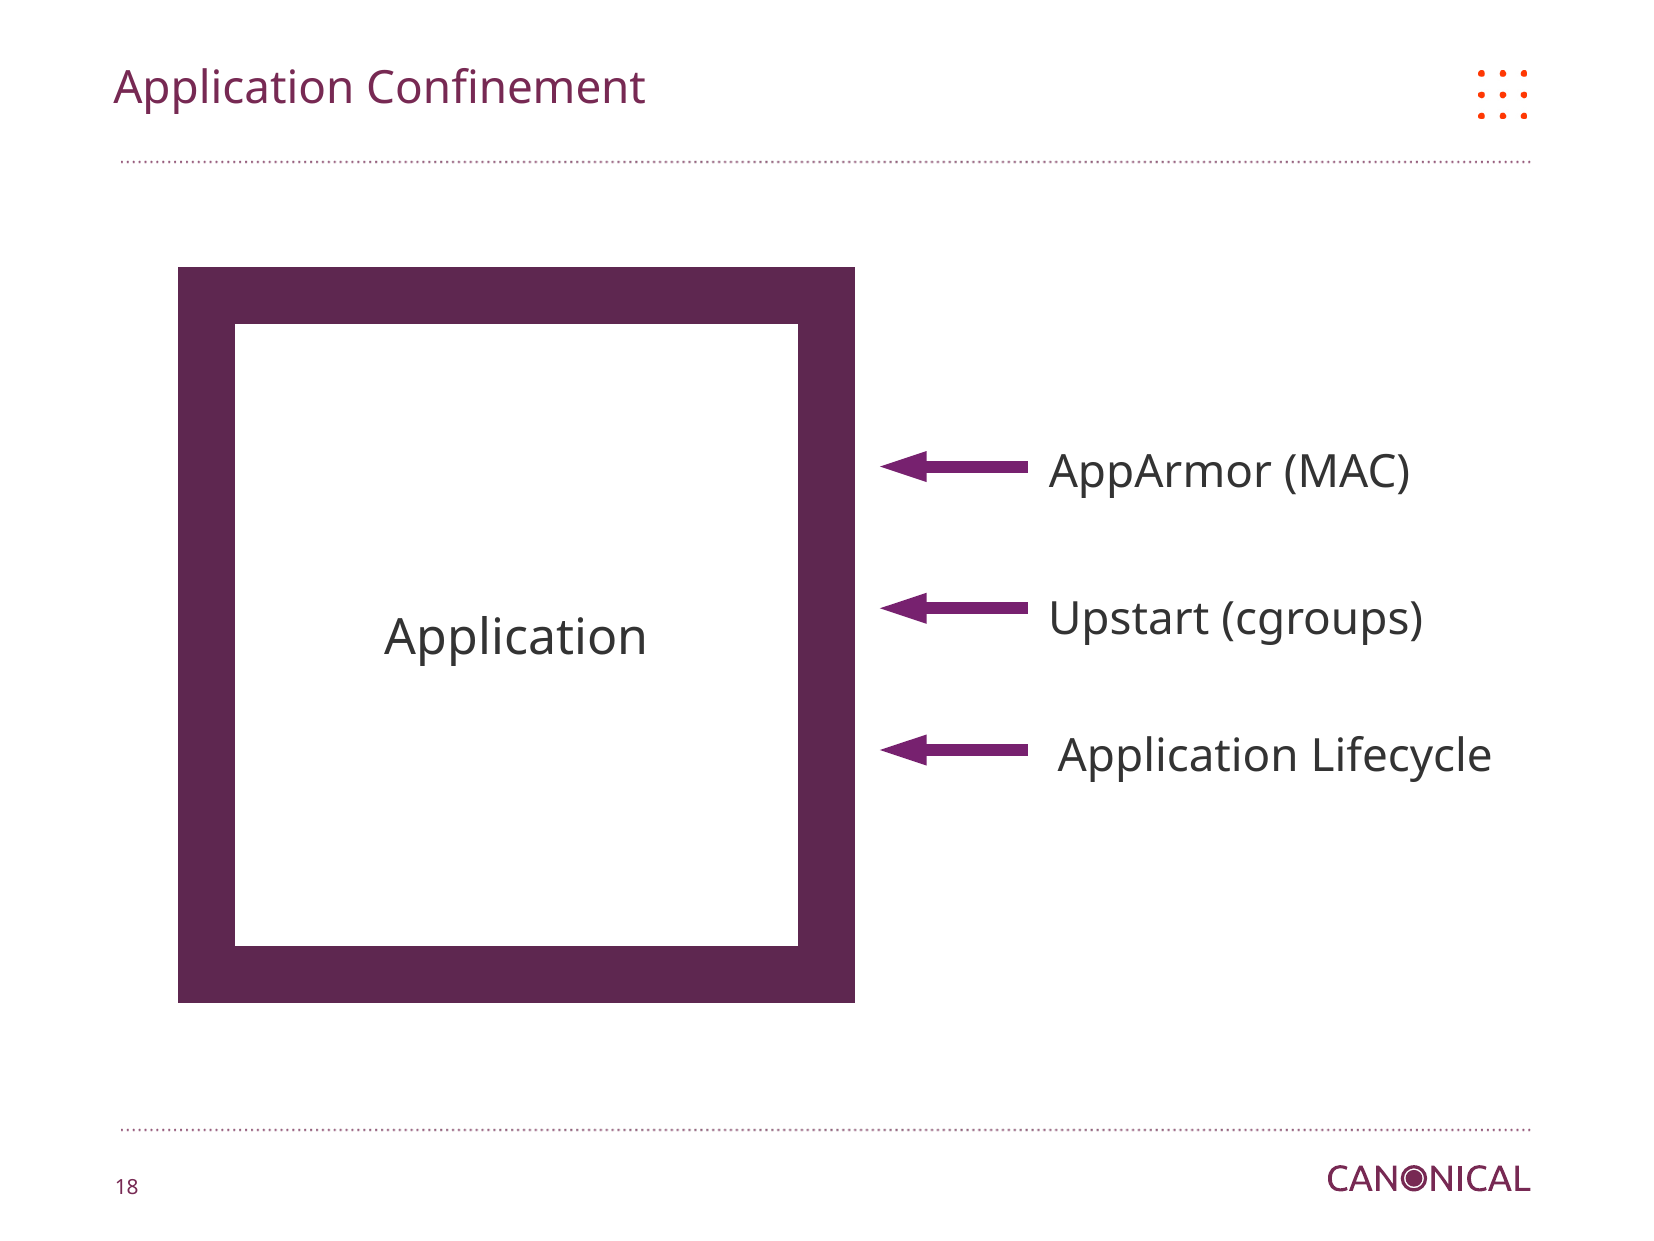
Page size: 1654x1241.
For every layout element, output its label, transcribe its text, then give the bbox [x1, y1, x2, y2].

title Application Confinement [113, 64, 1382, 107]
picture [1478, 70, 1527, 119]
text_box Application Lifecycle [1042, 715, 1503, 782]
picture [111, 159, 1533, 166]
text_box AppArmor (MAC) [1033, 430, 1418, 498]
text_box Upstart (cgroups) [1033, 578, 1427, 645]
text_box Application [206, 295, 827, 975]
picture [111, 1127, 1533, 1134]
